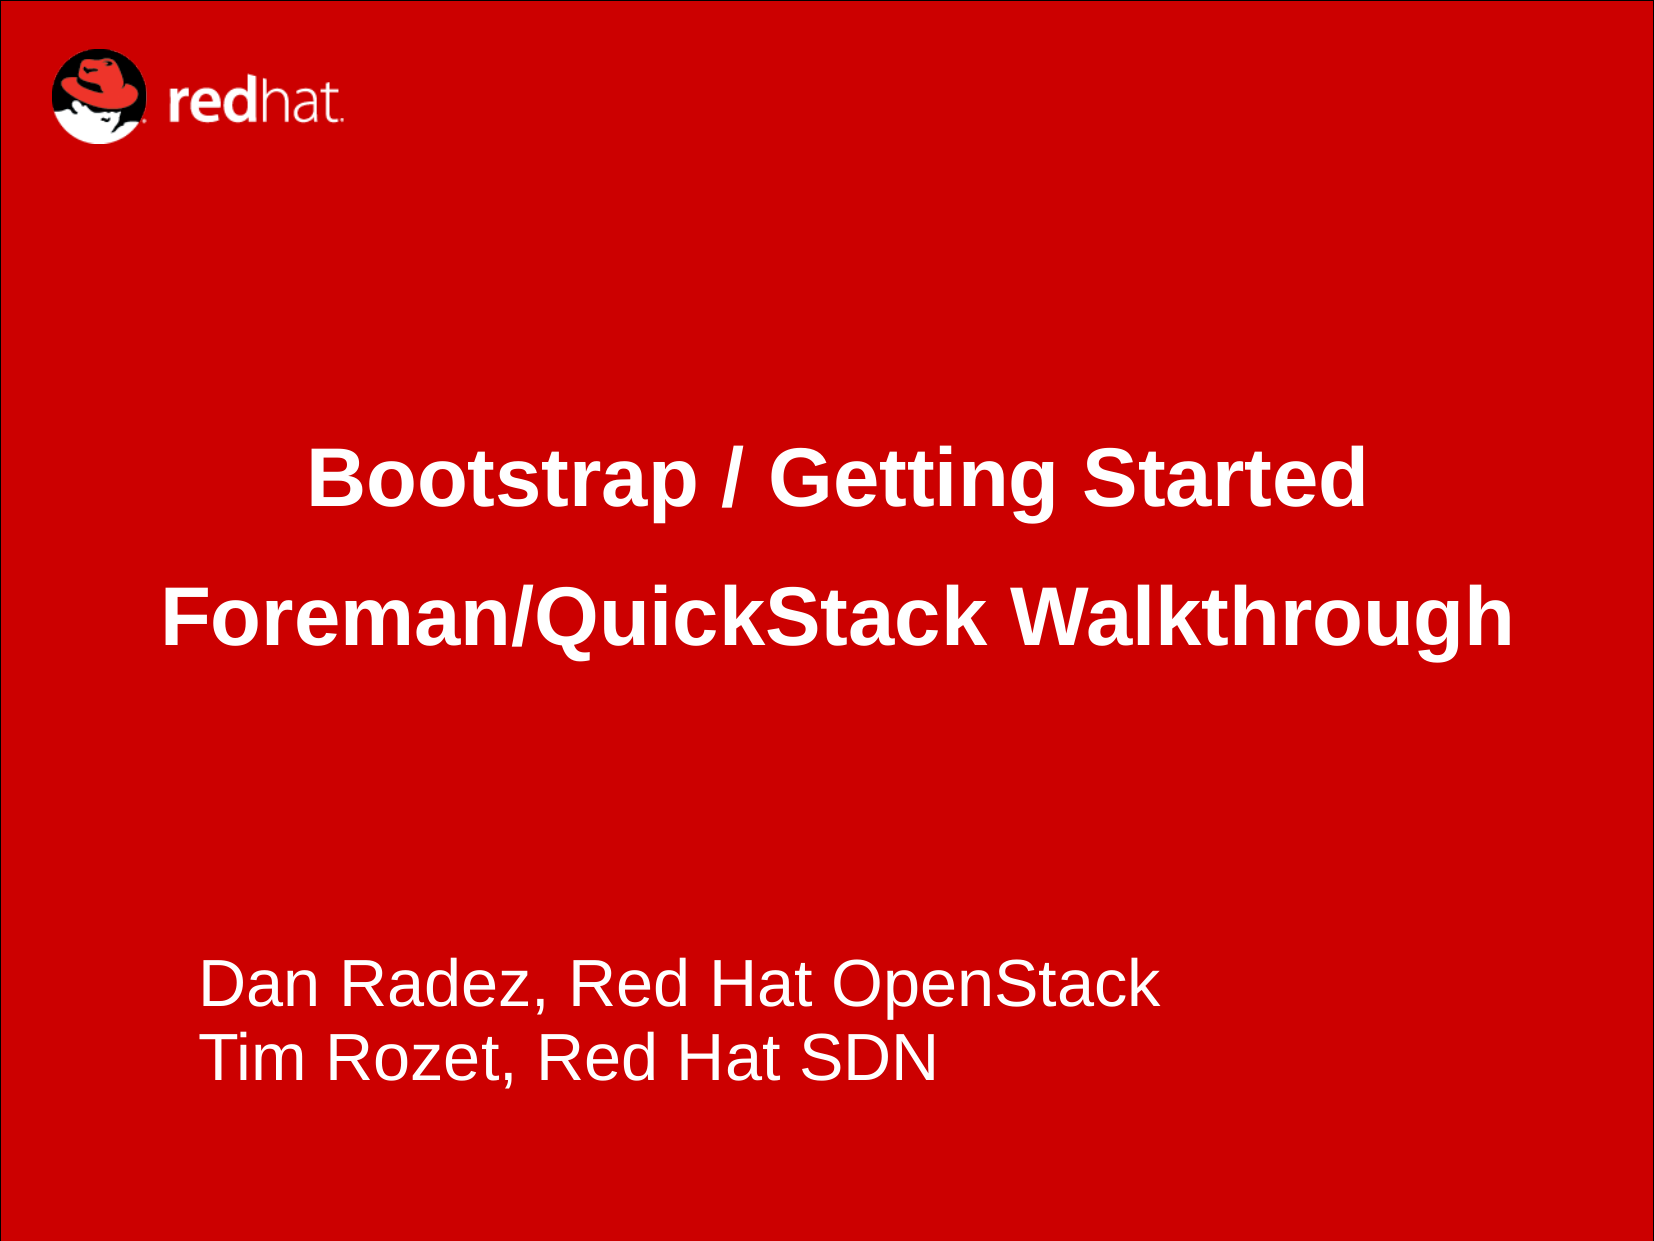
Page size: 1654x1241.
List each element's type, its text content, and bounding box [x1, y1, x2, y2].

text_box Bootstrap / Getting Started Foreman/QuickStack Walkthrough [145, 377, 1576, 638]
text_box Dan Radez, Red Hat OpenStack Tim Rozet, Red Hat SDN [183, 825, 1376, 1103]
picture [52, 49, 345, 144]
